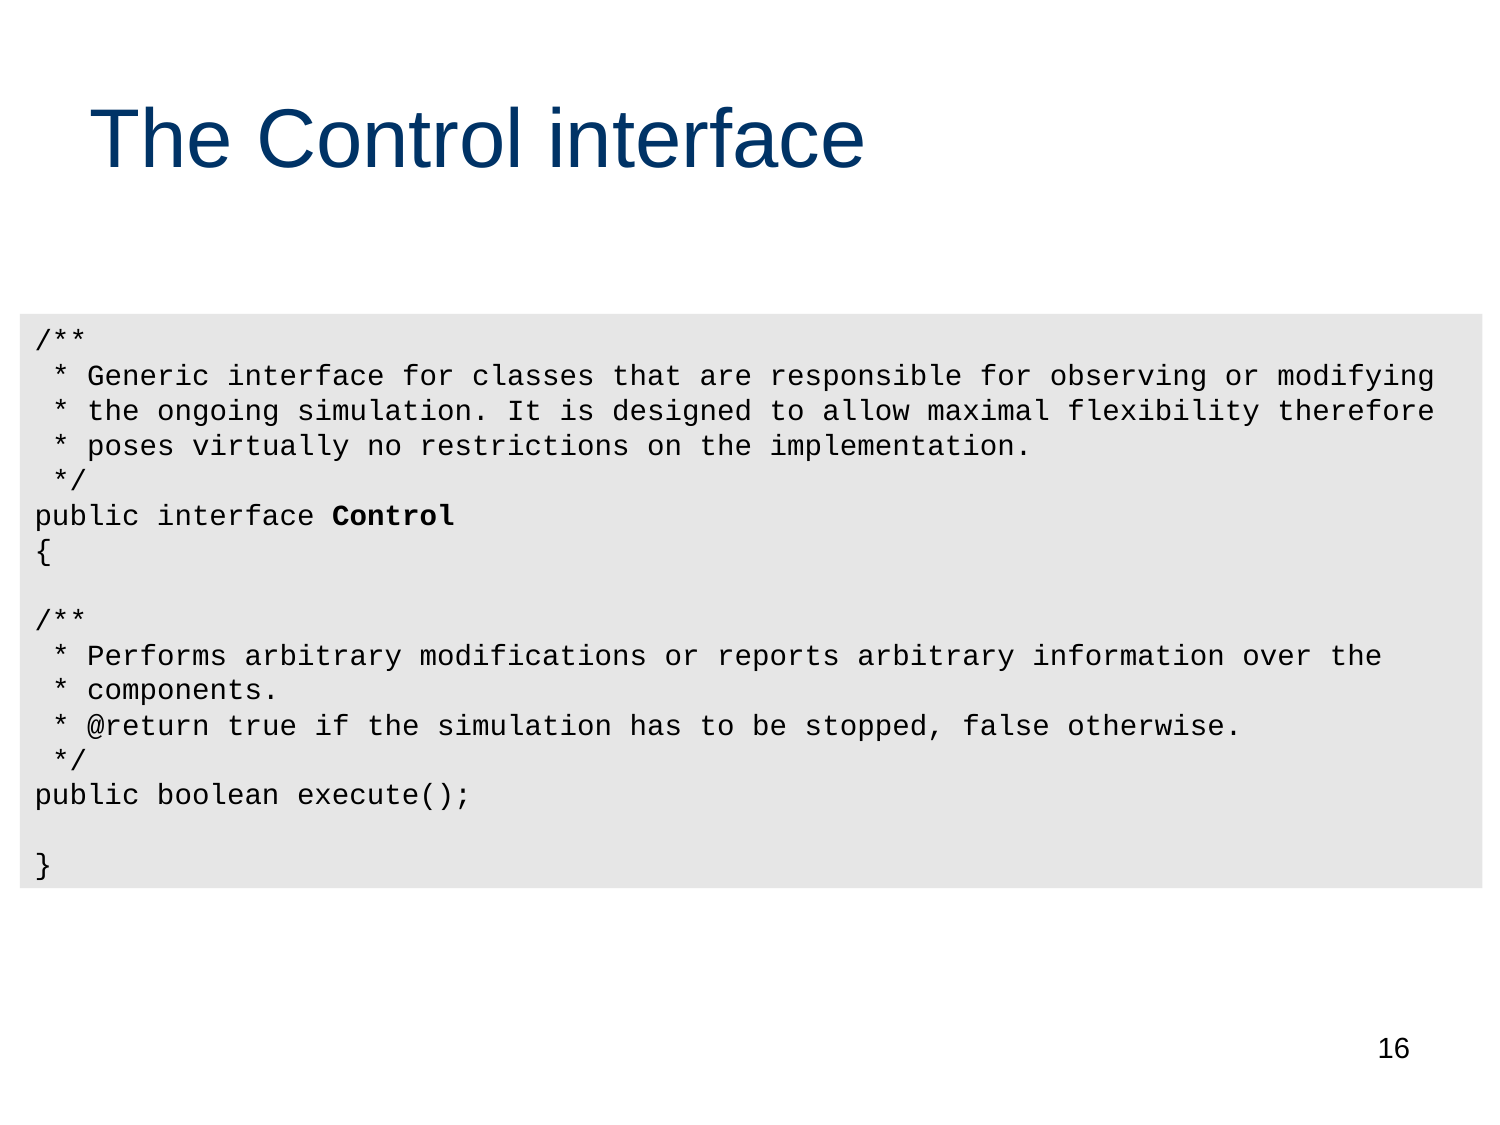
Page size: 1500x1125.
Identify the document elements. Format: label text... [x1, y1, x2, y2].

title The Control interface [75, 44, 1425, 233]
text_box /** * Generic interface for classes that are responsible for observing or modifying * the ongoing simulation. It is designed to allow maximal flexibility therefore * poses virtually no restrictions on the implementation. */ public interface Control { /** * Performs arbitrary modifications or reports arbitrary information over the * components. * @return true if the simulation has to be stopped, false otherwise. */ public boolean execute(); } [19, 313, 1483, 889]
